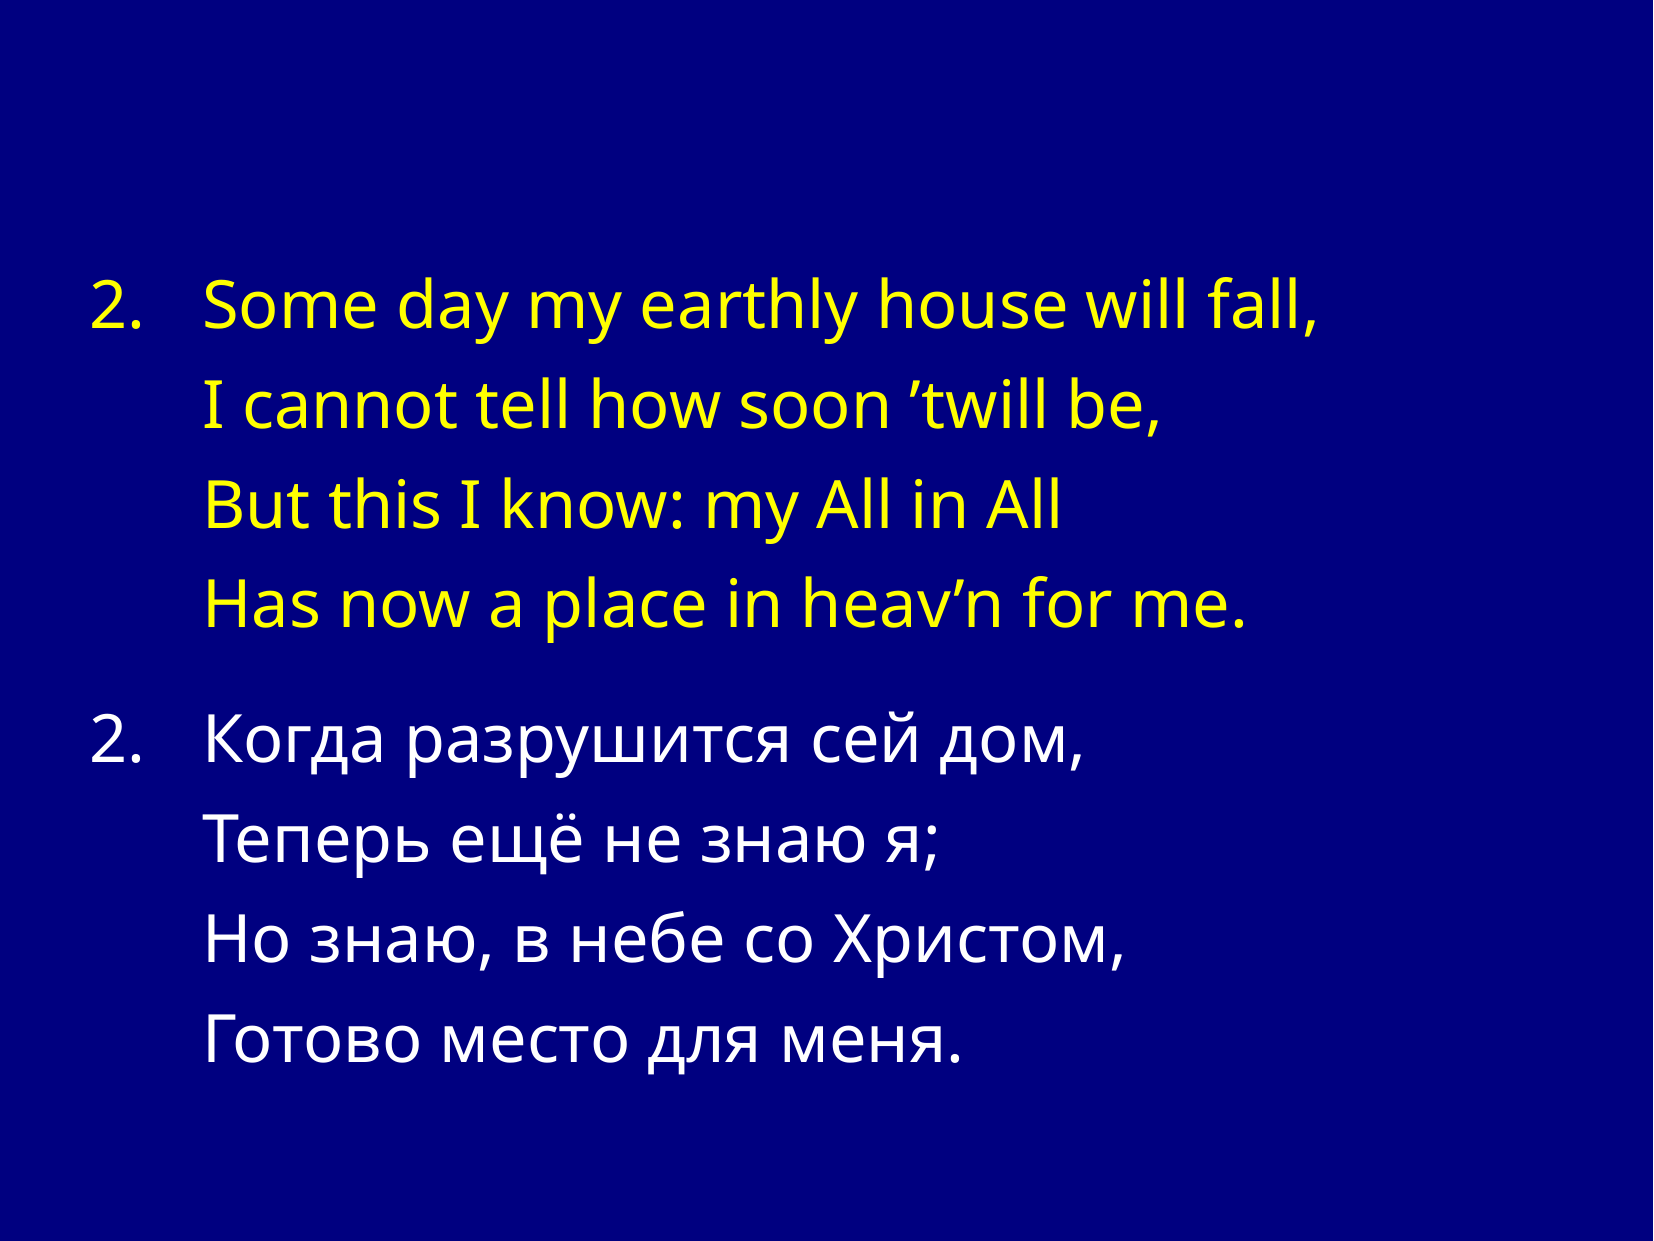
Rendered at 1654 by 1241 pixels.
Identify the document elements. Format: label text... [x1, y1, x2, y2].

text_box 2. Когда разрушится сей дом, Теперь ещё не знаю я; Но знаю, в небе со Христом, Готово место для меня. [75, 675, 1576, 1163]
text_box 2. Some day my earthly house will fall, I cannot tell how soon ’twill be, But this I know: my All in All Has now a place in heav’n for me. [75, 150, 1576, 638]
